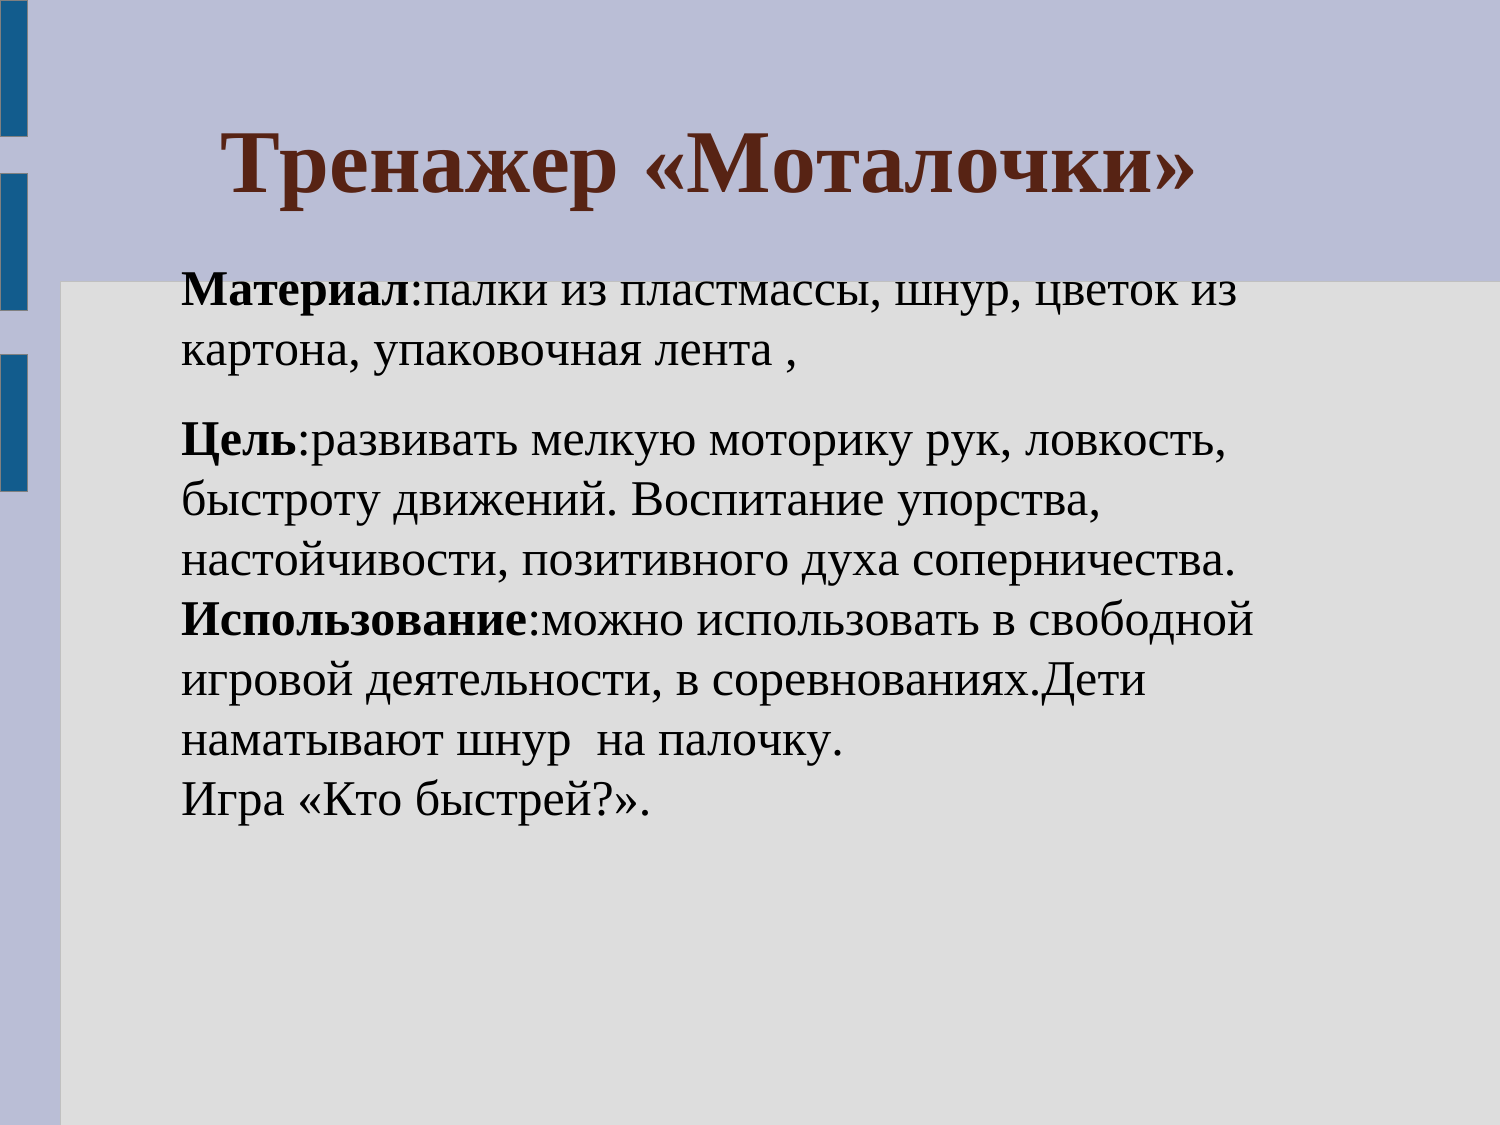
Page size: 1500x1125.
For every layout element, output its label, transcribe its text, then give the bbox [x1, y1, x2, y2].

list Материал:палки из пластмассы, шнур, цветок из картона, упаковочная лента , Цель:развивать мелкую моторику рук, ловкость, быстроту движений. Воспитание упорства, настойчивости, позитивного духа соперничества. Использование:можно использовать в свободной игровой деятельности, в соревнованиях.Дети наматывают шнур на палочку. Игра «Кто быстрей?». [106, 248, 1337, 969]
title Тренажер «Моталочки» [94, 96, 1325, 284]
